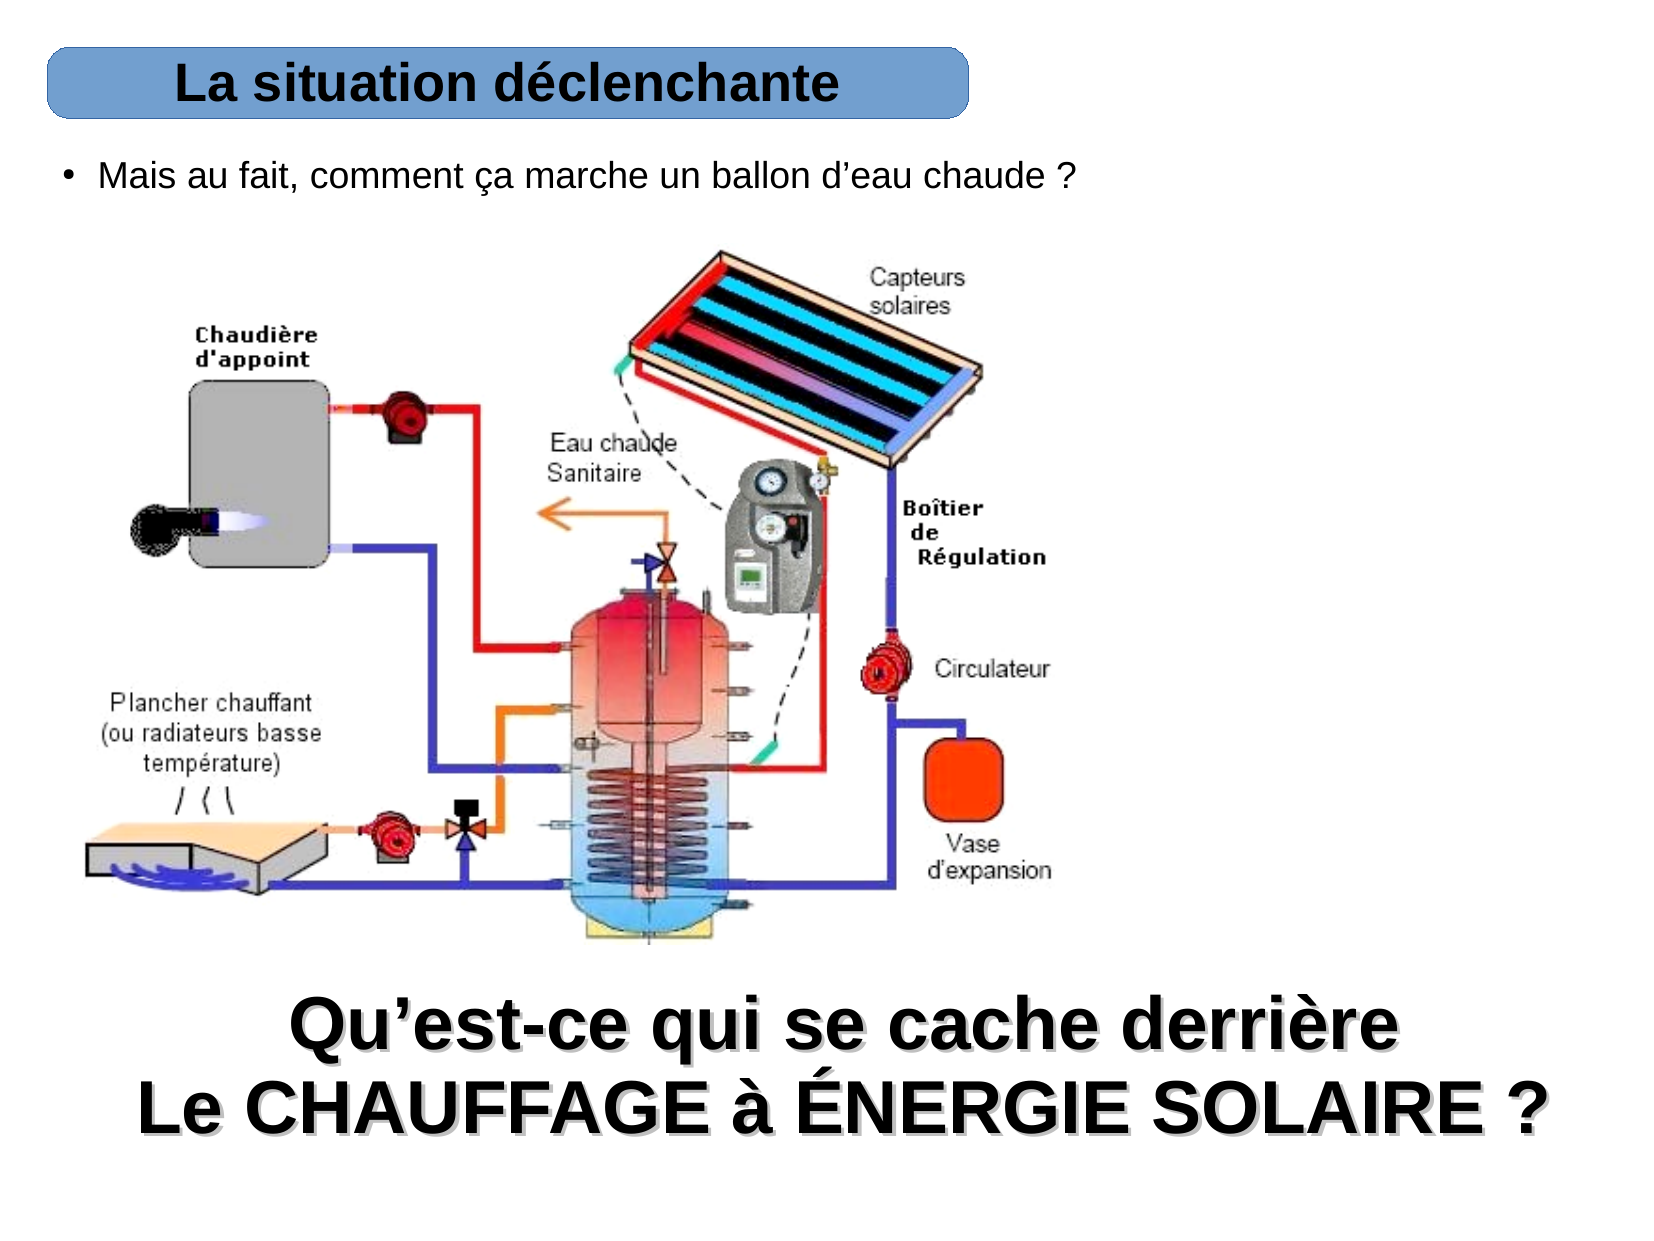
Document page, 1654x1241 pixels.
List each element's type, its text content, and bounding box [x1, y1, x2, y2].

picture [82, 243, 1055, 945]
text_box Mais au fait, comment ça marche un ballon d’eau chaude ? [47, 147, 1595, 213]
text_box La situation déclenchante [47, 47, 969, 119]
text_box Qu’est-ce qui se cache derrière Le CHAUFFAGE à ÉNERGIE SOLAIRE ? [118, 974, 1571, 1199]
